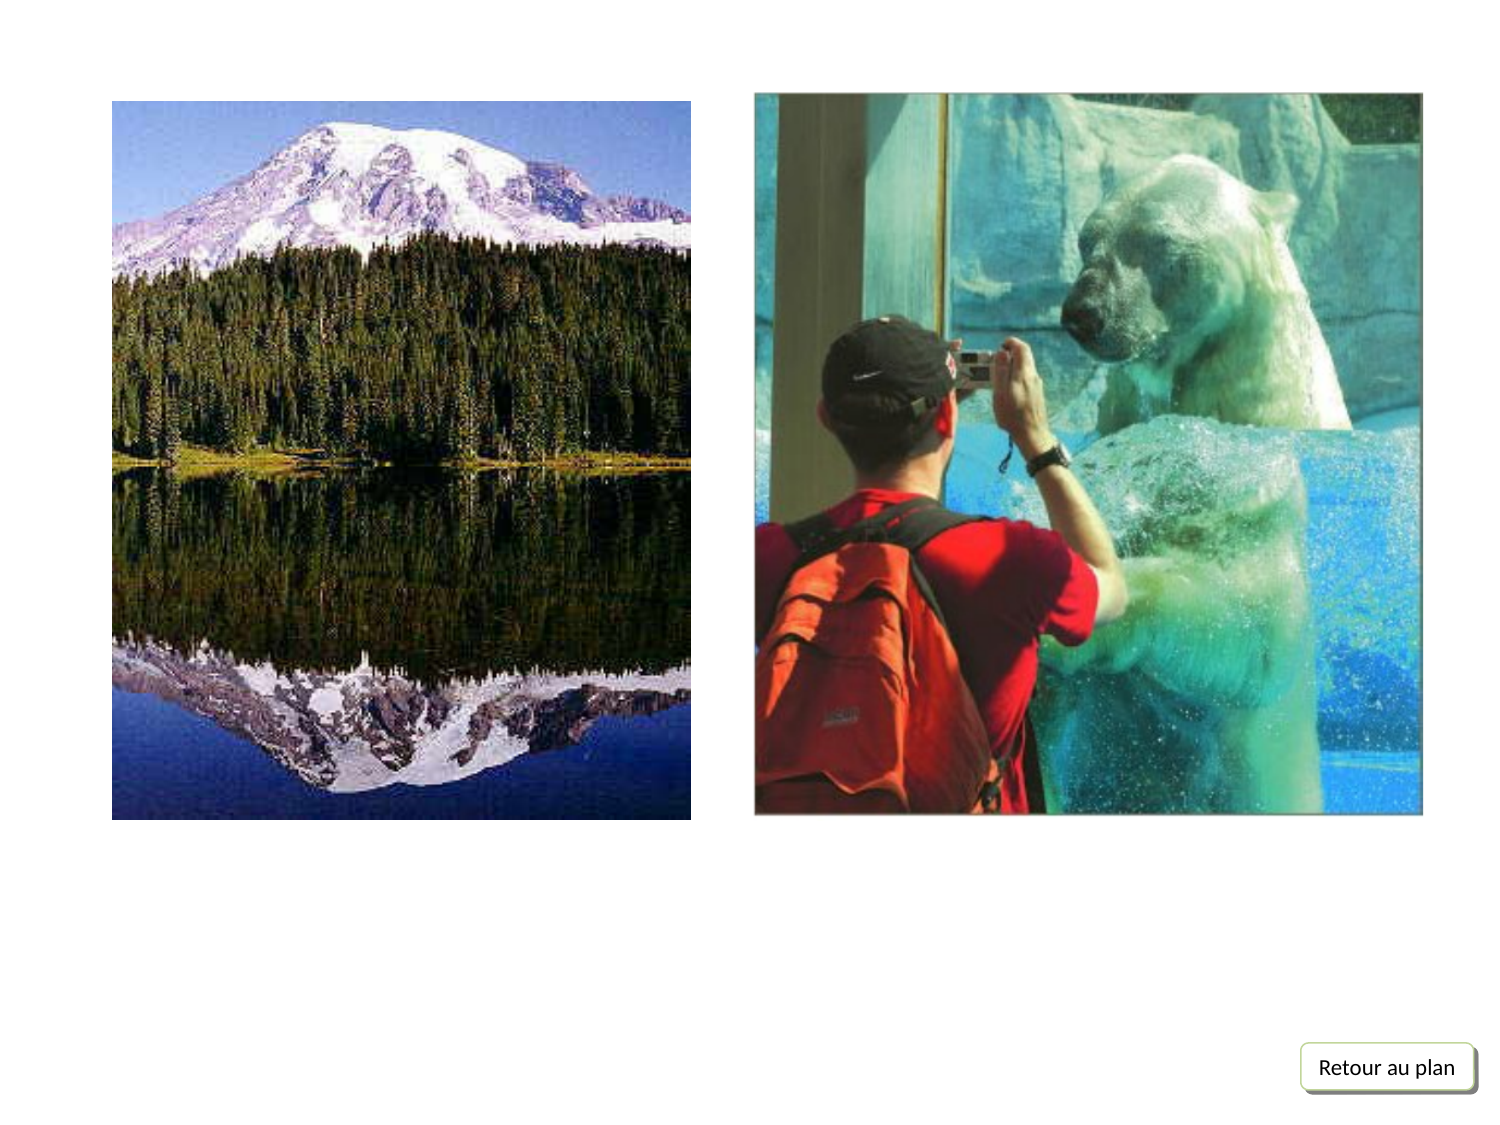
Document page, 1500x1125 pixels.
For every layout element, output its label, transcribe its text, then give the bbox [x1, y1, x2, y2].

picture [750, 90, 1428, 821]
text_box Retour au plan [1300, 1042, 1474, 1090]
picture [112, 101, 691, 820]
